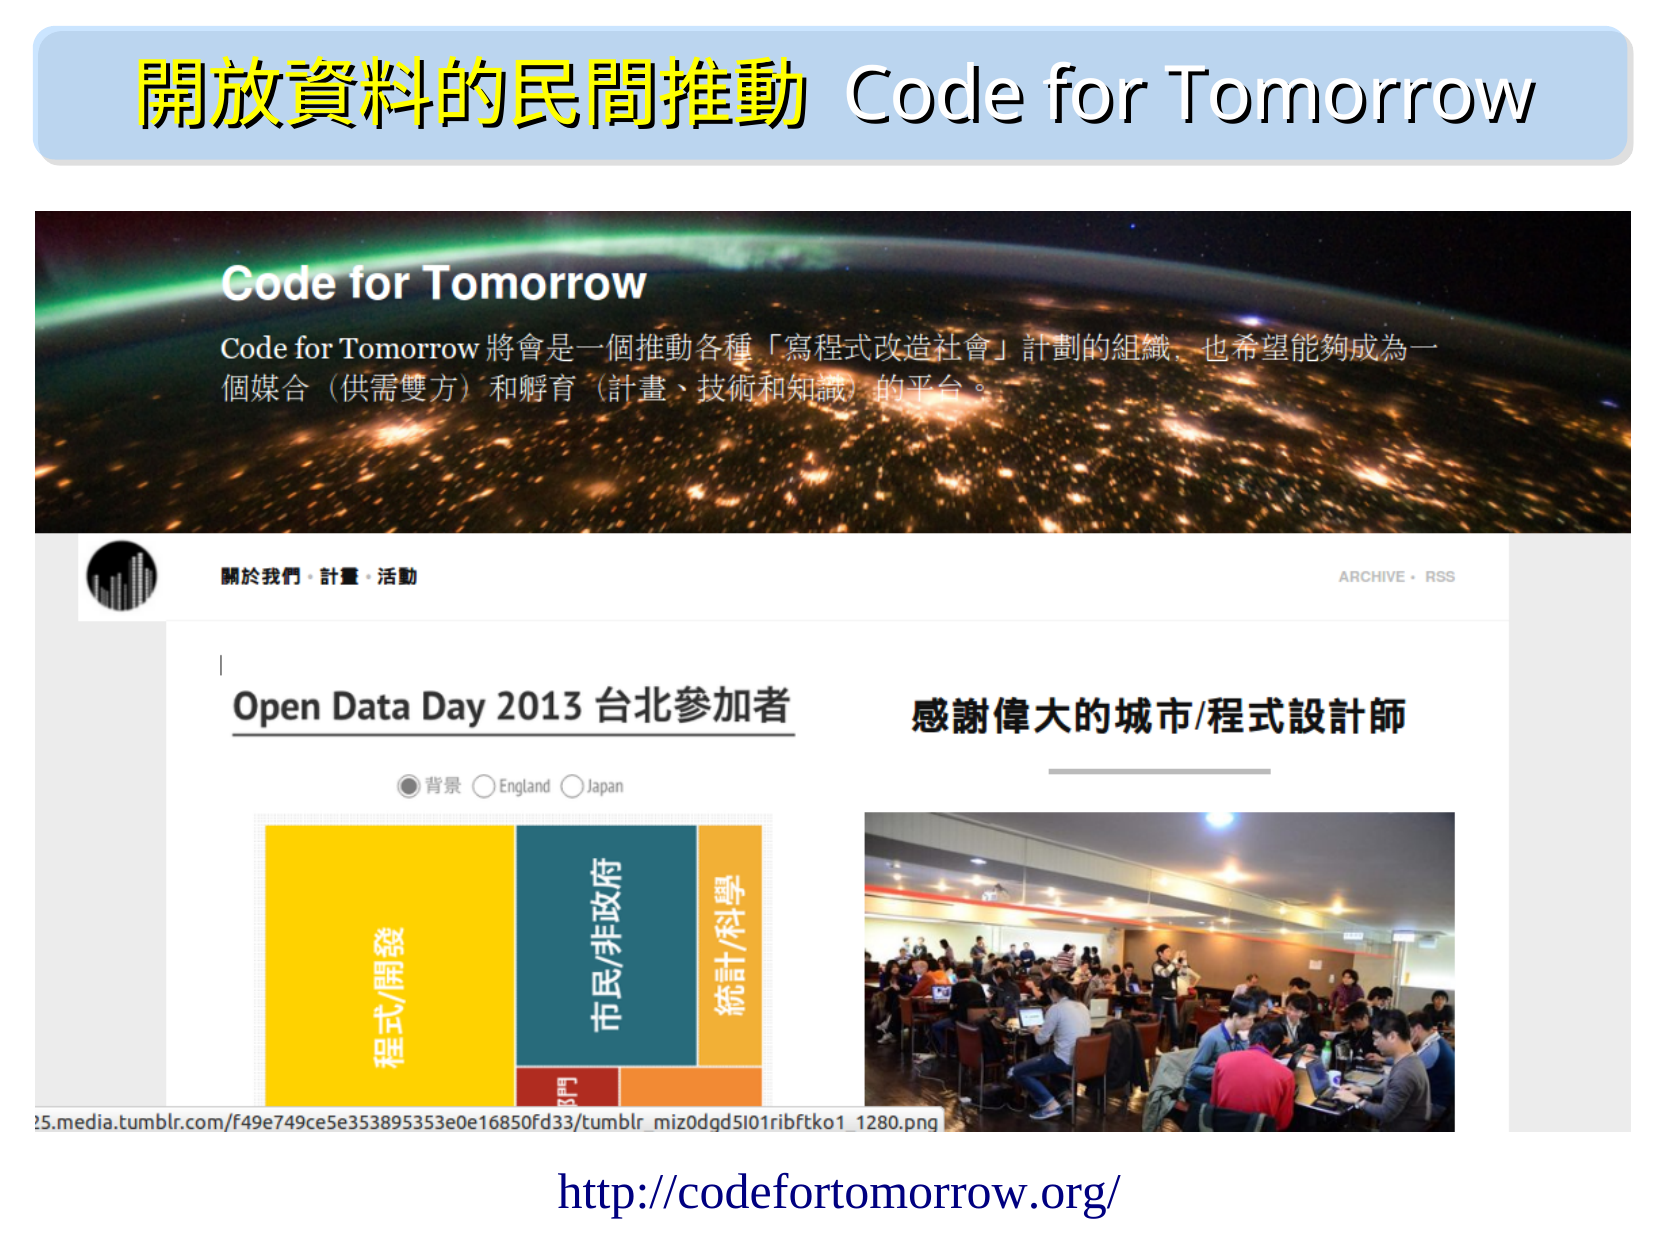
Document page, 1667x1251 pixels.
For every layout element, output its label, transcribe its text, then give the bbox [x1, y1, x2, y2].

title 開放資料的民間推動 Code for Tomorrow [0, 0, 1667, 184]
picture [35, 211, 1631, 1132]
text_box http://codefortomorrow.org/ [542, 1150, 1137, 1226]
